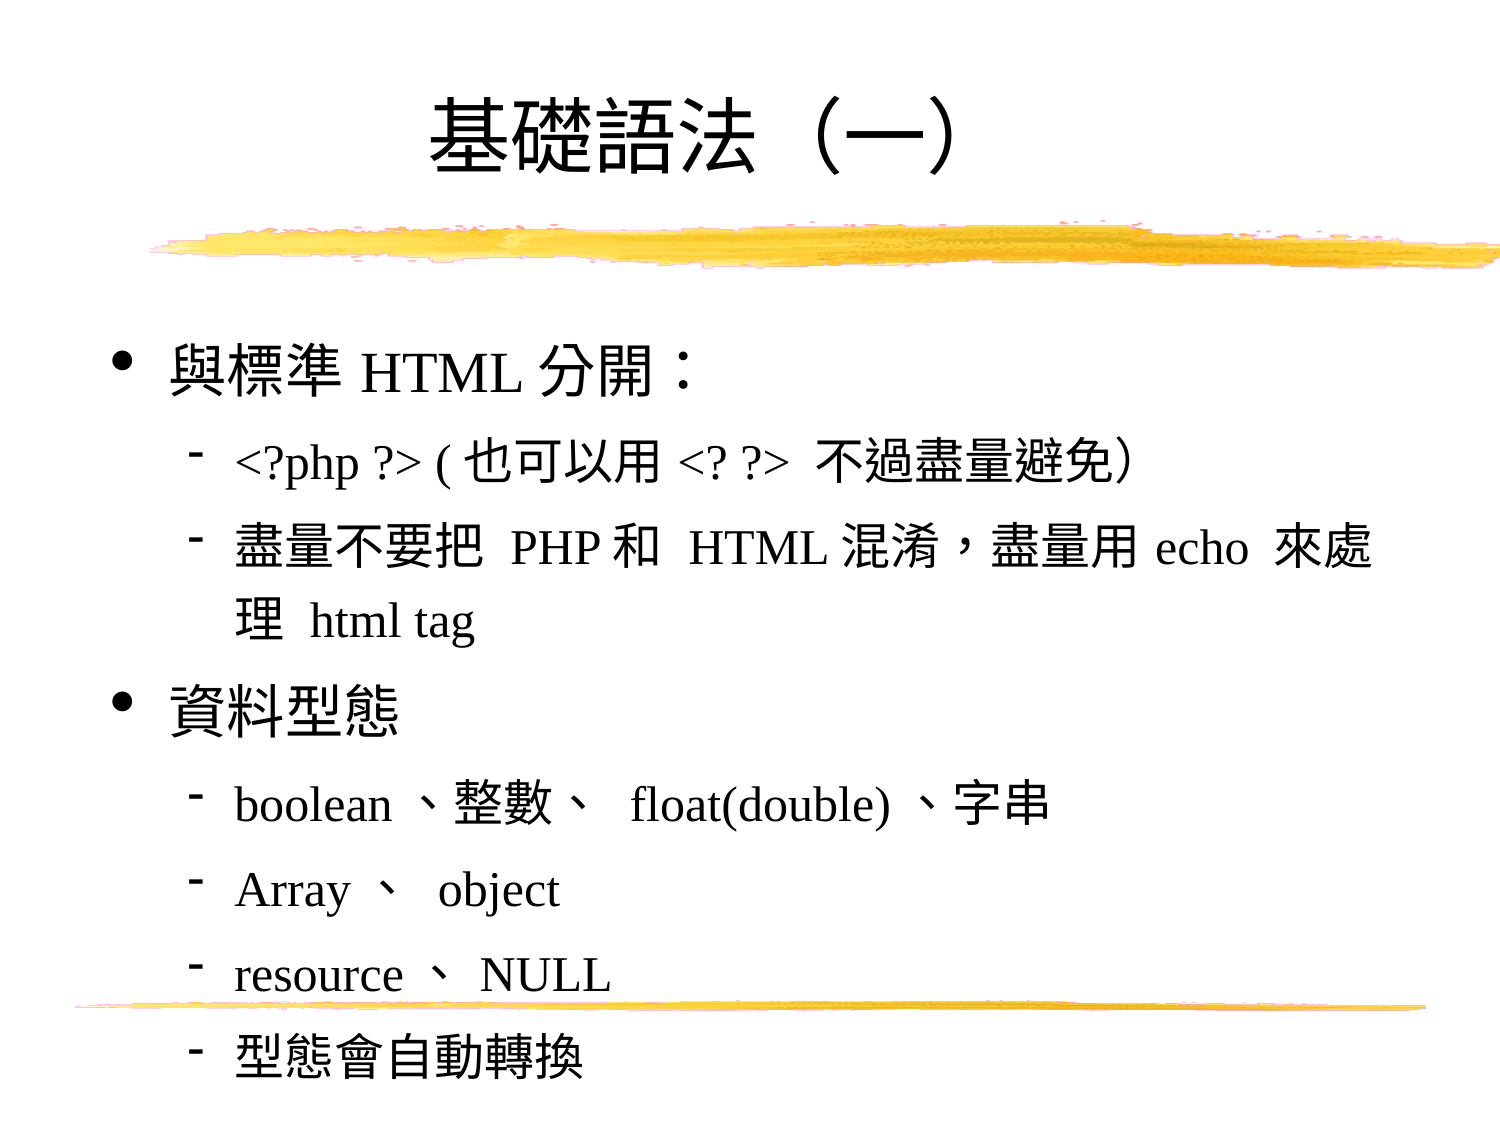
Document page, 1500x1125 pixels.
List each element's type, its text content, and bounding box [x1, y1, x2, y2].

list 與標準HTML分開： <?php ?> (也可以用<? ?> 不過盡量避免） 盡量不要把 PHP和 HTML混淆，盡量用echo 來處理 html tag 資料型態 boolean、整數、 float(double)、字串 Array、 object resource、NULL 型態會自動轉換 [112, 324, 1388, 986]
picture [75, 999, 1426, 1013]
picture [150, 215, 1500, 279]
title 基礎語法（一） [66, 44, 1342, 218]
